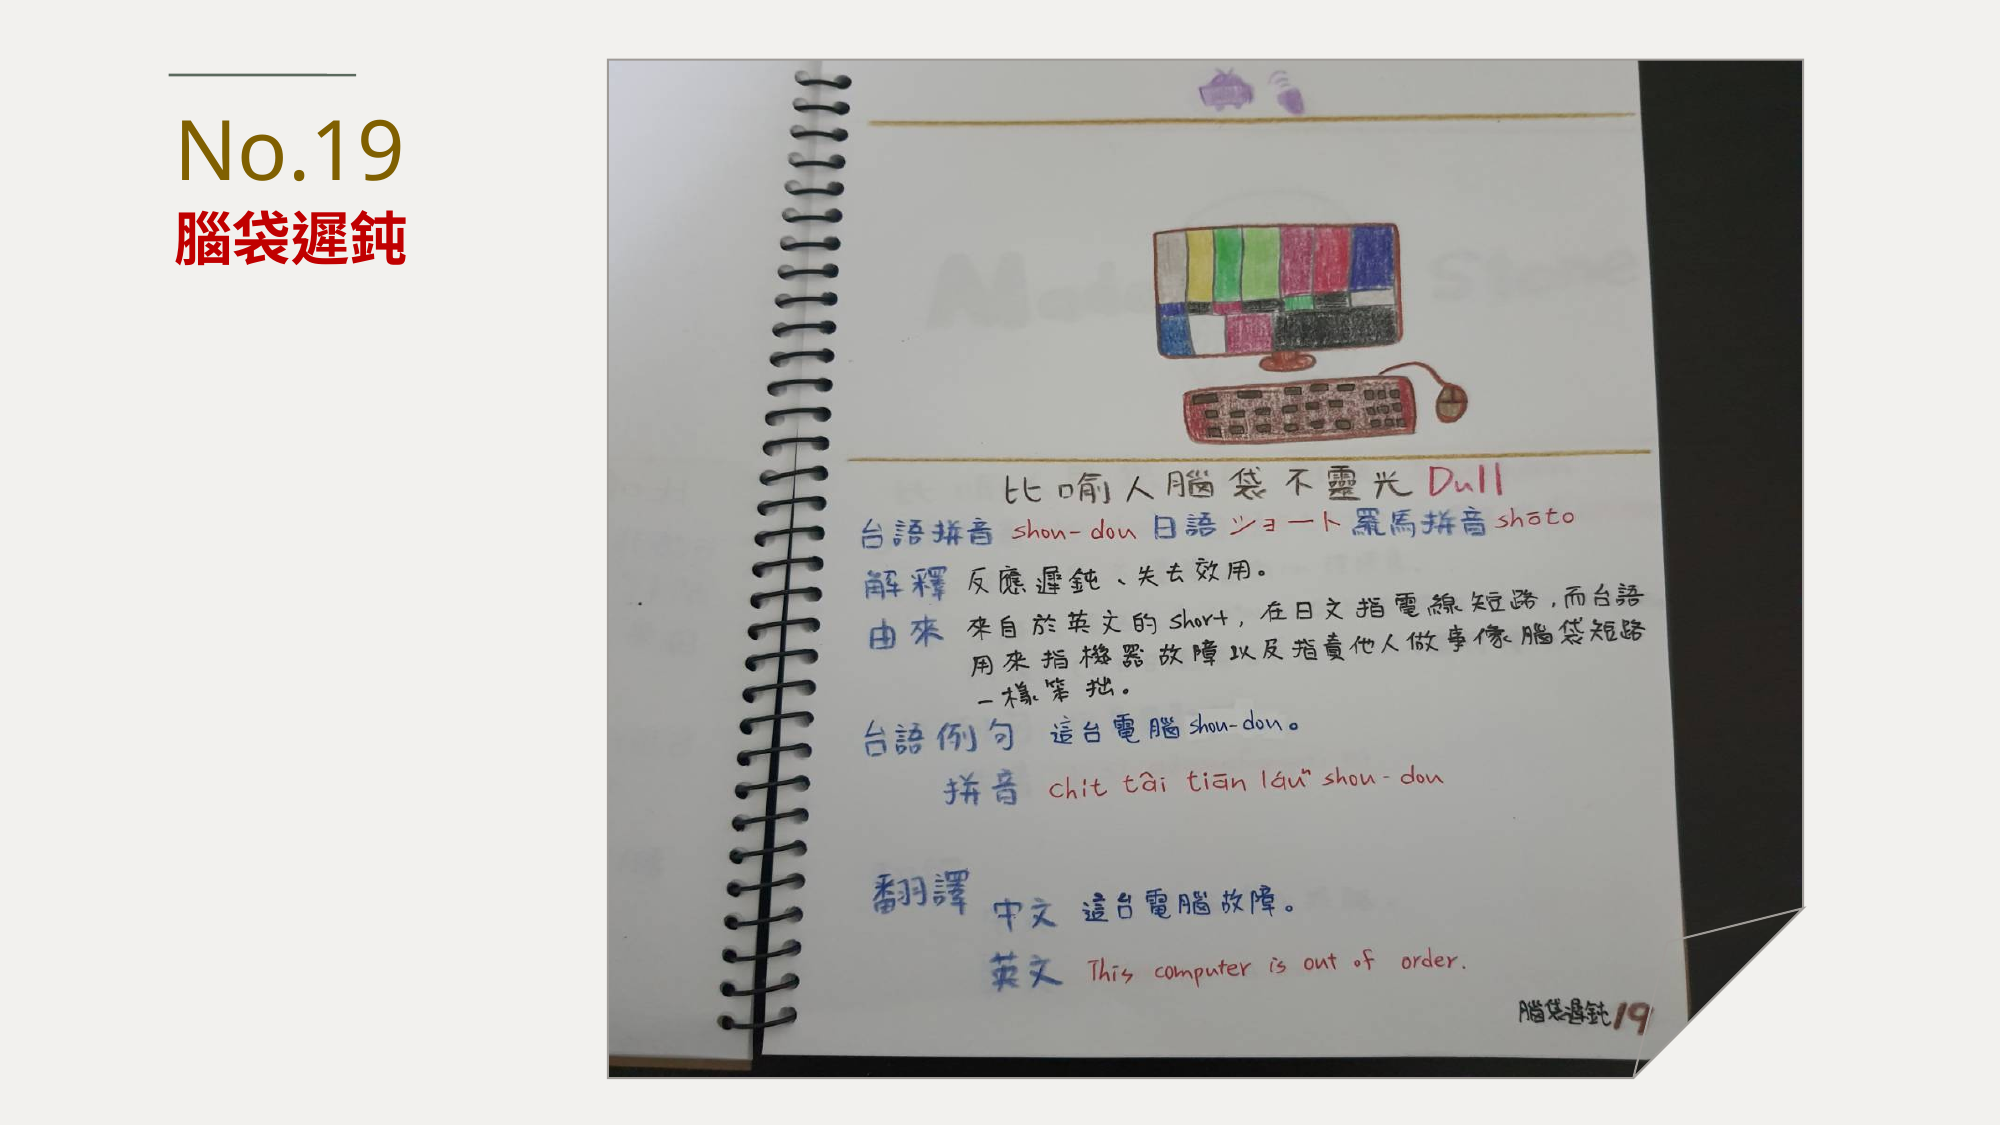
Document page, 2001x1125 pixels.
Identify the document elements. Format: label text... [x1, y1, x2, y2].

text_box [607, 59, 1804, 1079]
text_box No.19 [159, 90, 524, 205]
text_box 腦袋遲鈍 [159, 195, 459, 280]
